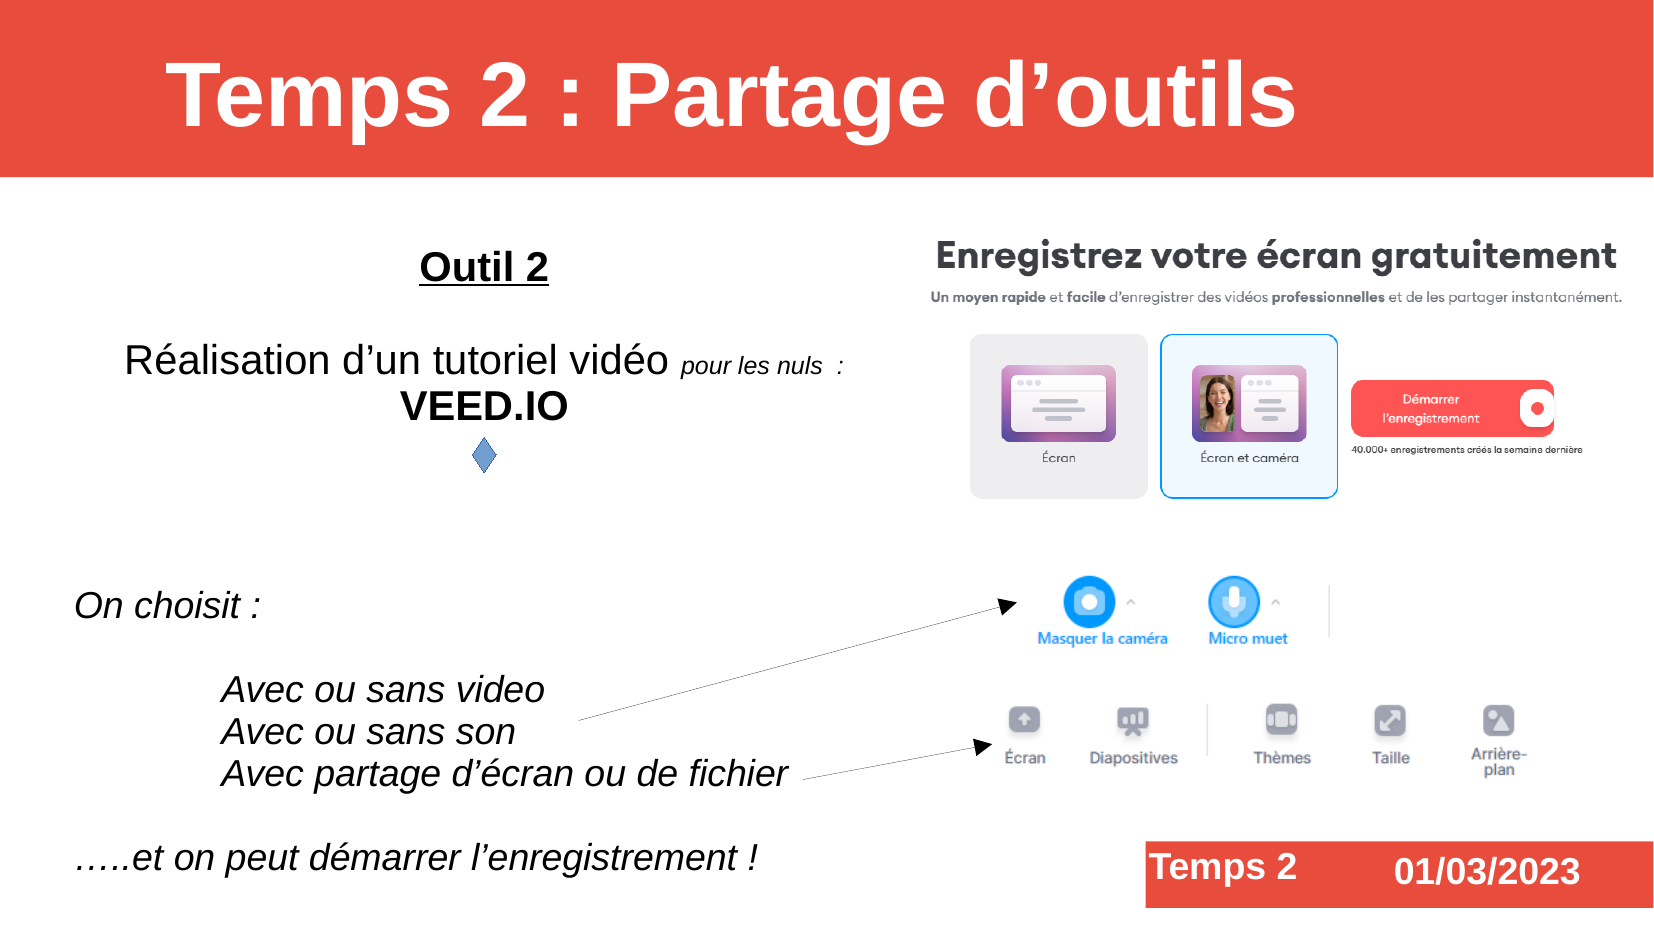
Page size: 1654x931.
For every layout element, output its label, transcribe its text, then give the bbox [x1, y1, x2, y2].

picture [897, 222, 1639, 508]
picture [956, 542, 1548, 792]
title Temps 2 : Partage d’outils [165, 35, 1560, 147]
text_box Temps 2 [1133, 838, 1335, 931]
text_box Outil 2 Réalisation d’un tutoriel vidéo pour les nuls : VEED.IO [59, 236, 897, 484]
text_box On choisit : Avec ou sans video Avec ou sans son Avec partage d’écran ou de fichier …..et on peut démarrer l’enregistrement ! [59, 577, 945, 886]
text_box [472, 437, 497, 473]
